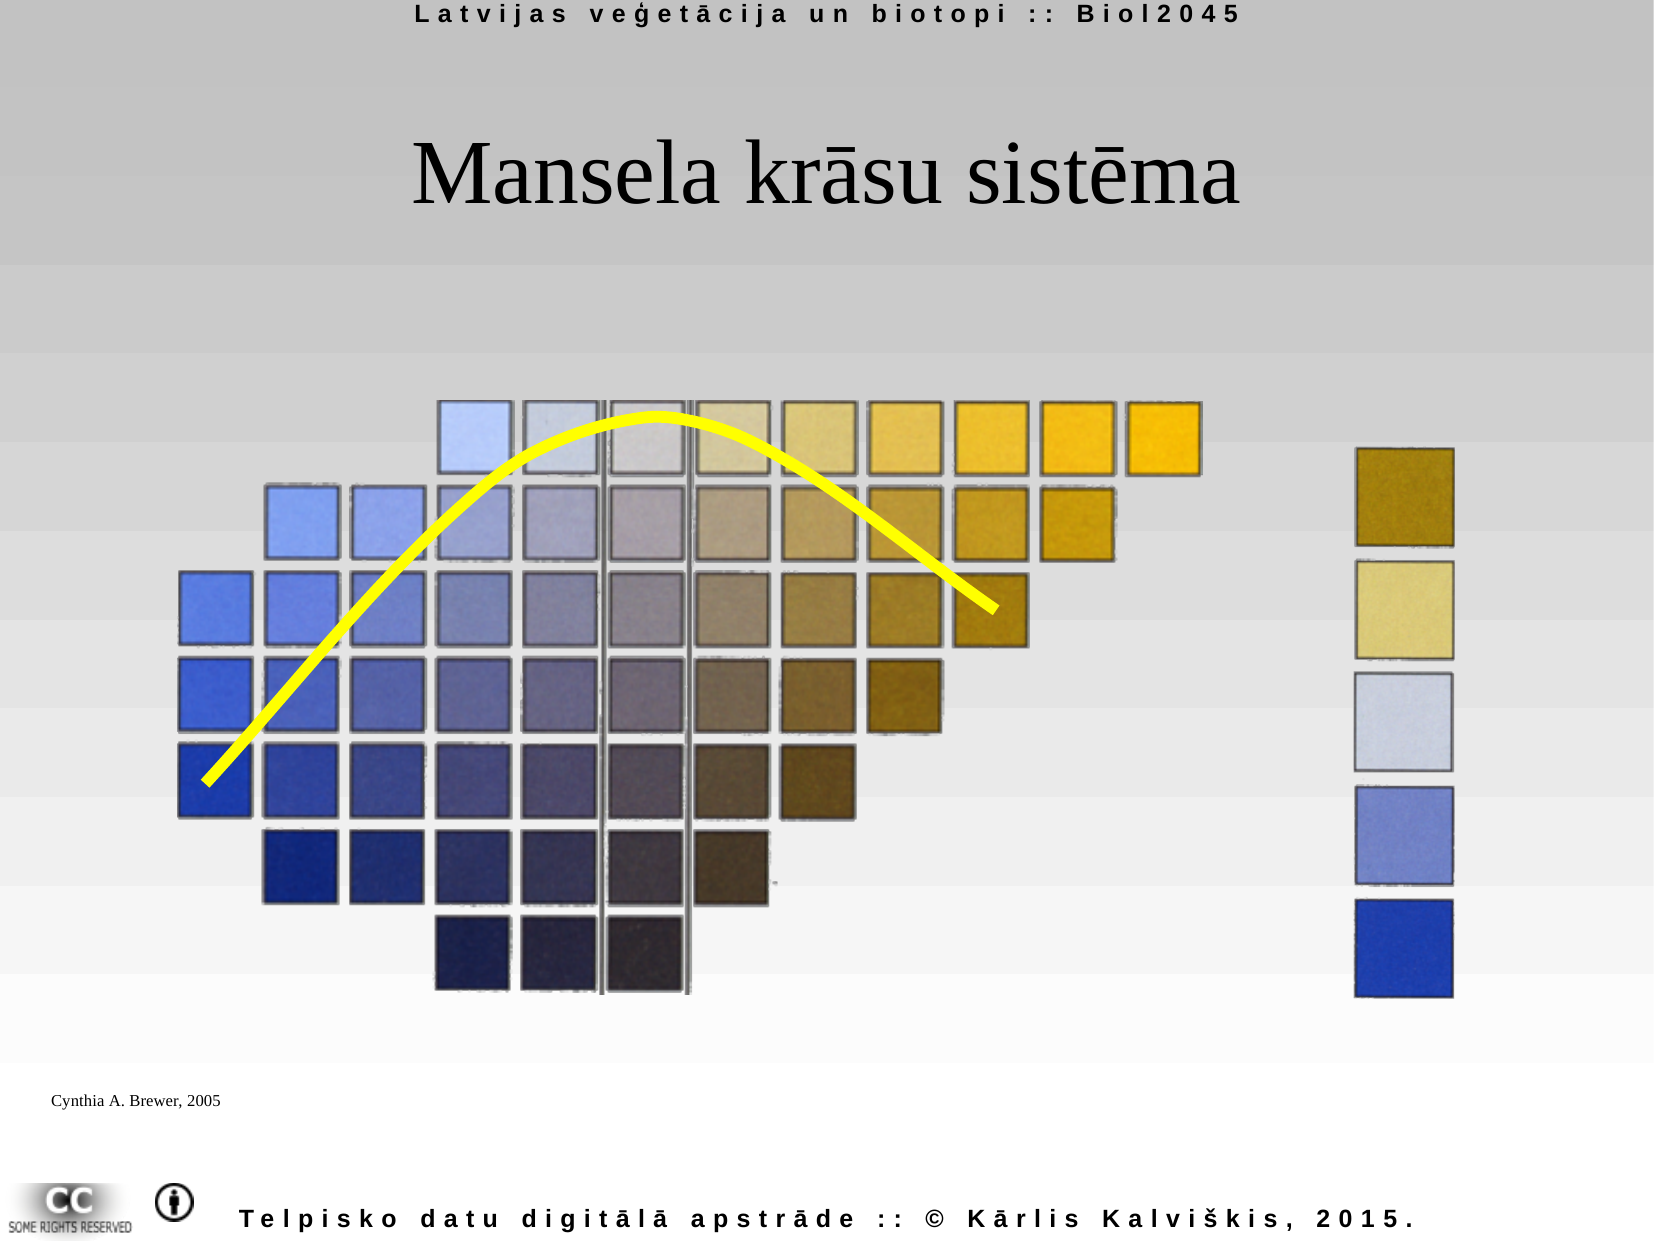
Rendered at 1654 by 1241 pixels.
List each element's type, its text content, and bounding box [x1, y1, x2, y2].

text_box Cynthia A. Brewer, 2005 [52, 1091, 222, 1111]
title Mansela krāsu sistēma [29, 49, 1625, 296]
picture [0, 0, 1654, 1241]
